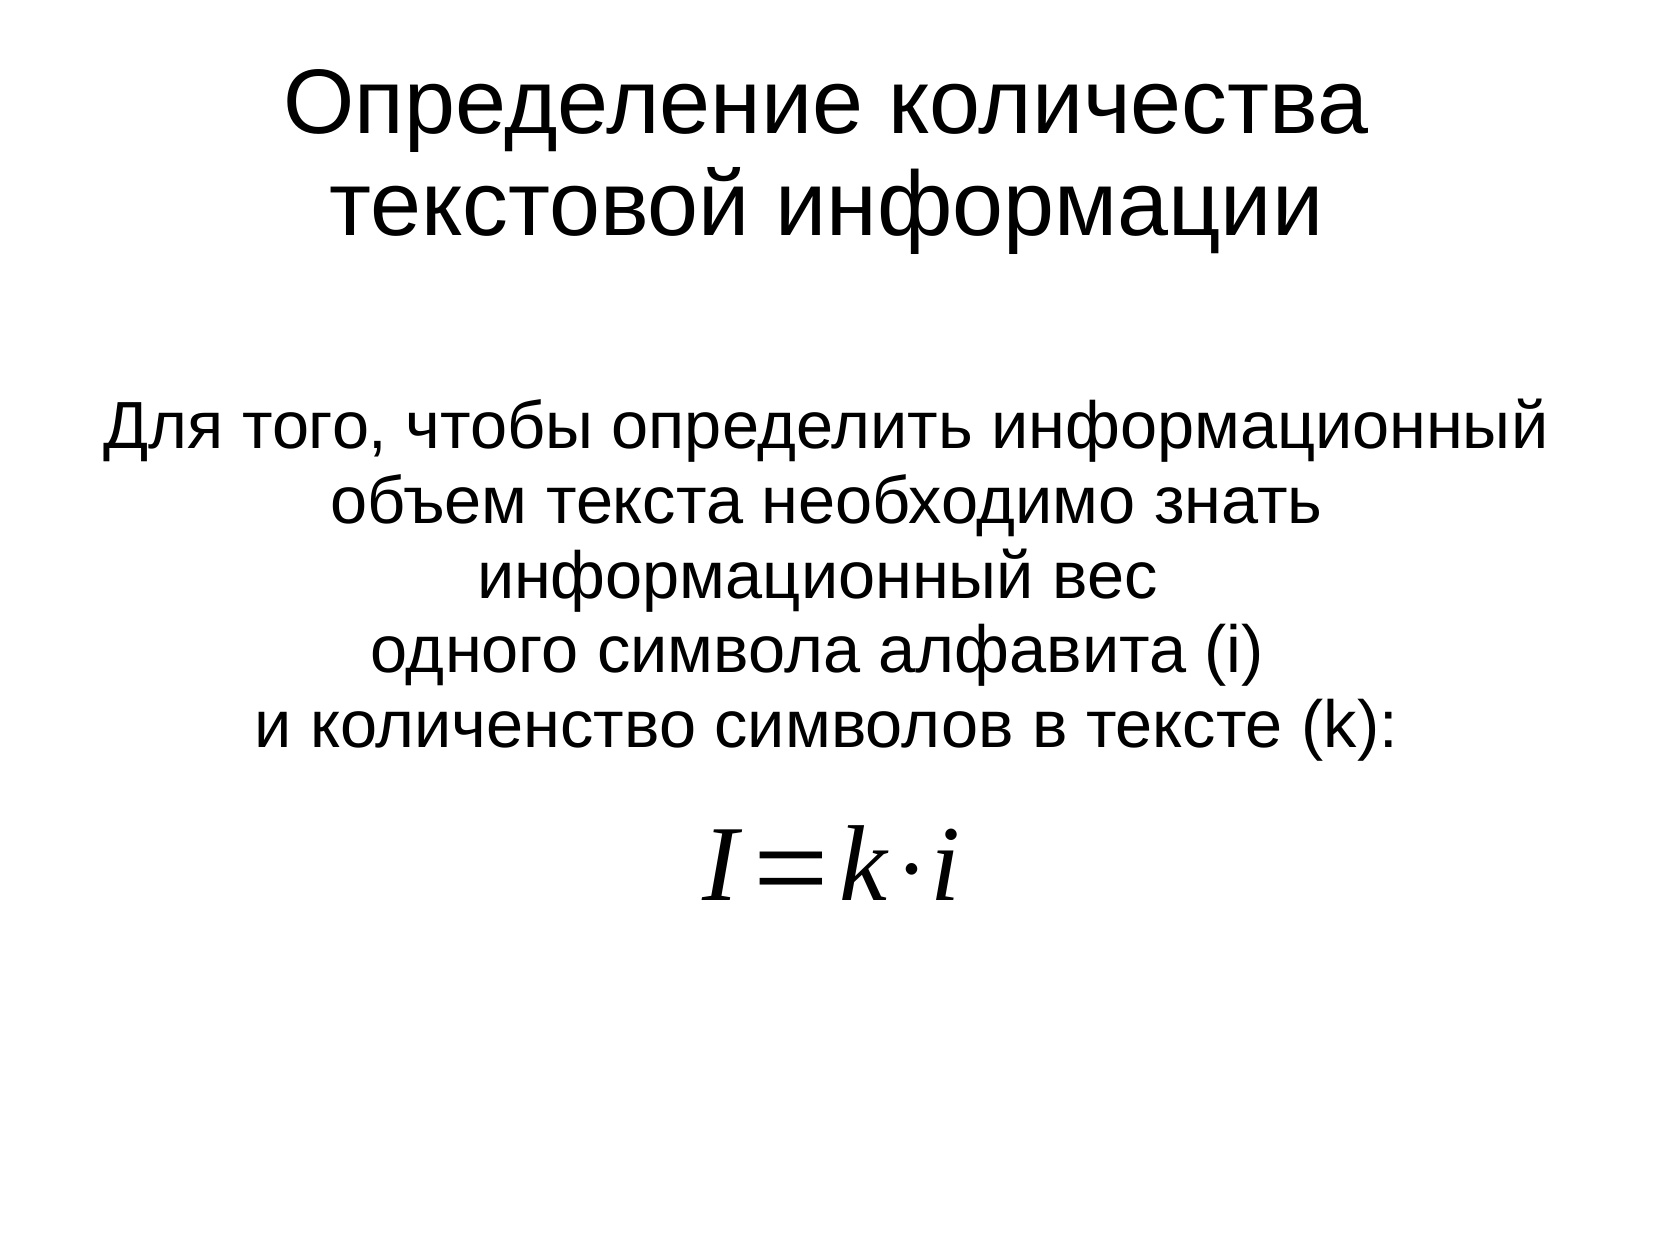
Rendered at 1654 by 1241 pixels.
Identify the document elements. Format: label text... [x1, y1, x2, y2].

title Определение количества текстовой информации [82, 49, 1571, 257]
chart [689, 803, 969, 923]
subtitle Для того, чтобы определить информационный объем текста необходимо знать информационный вес одного символа алфавита (i) и количенство символов в тексте (k): [82, 290, 1571, 1010]
